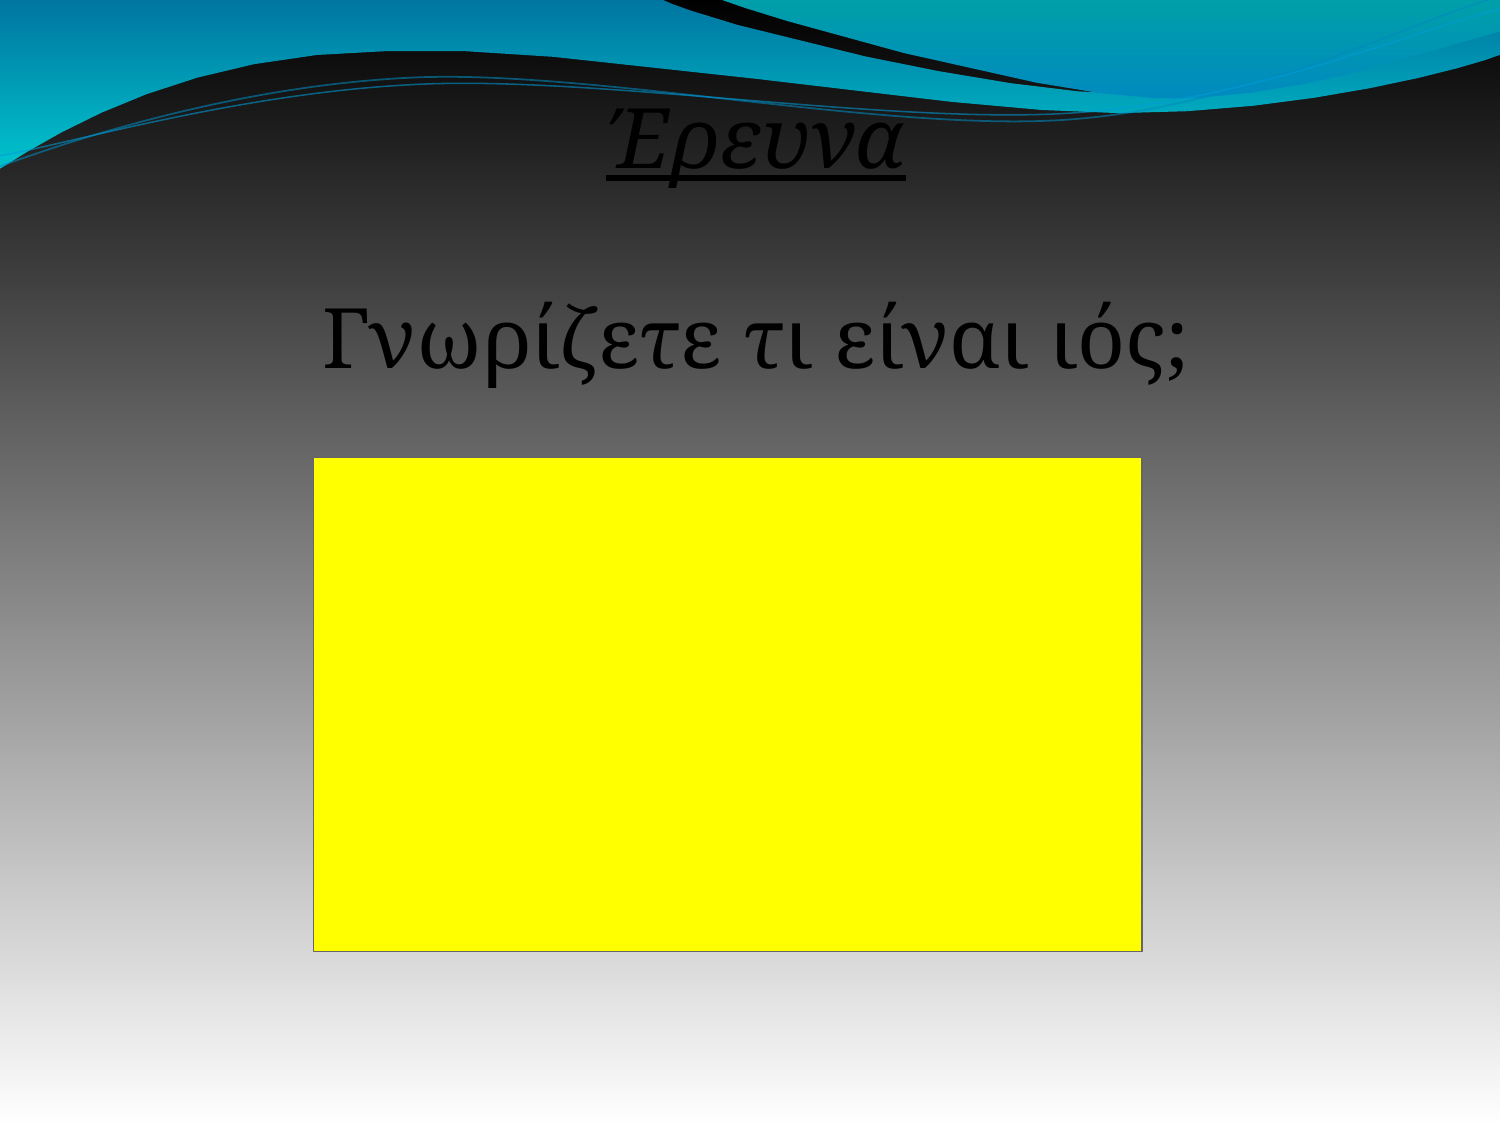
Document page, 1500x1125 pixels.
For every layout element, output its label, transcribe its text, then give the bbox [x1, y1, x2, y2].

chart [312, 456, 1143, 953]
text_box Έρευνα Γνωρίζετε τι είναι ιός; [182, 78, 1329, 393]
